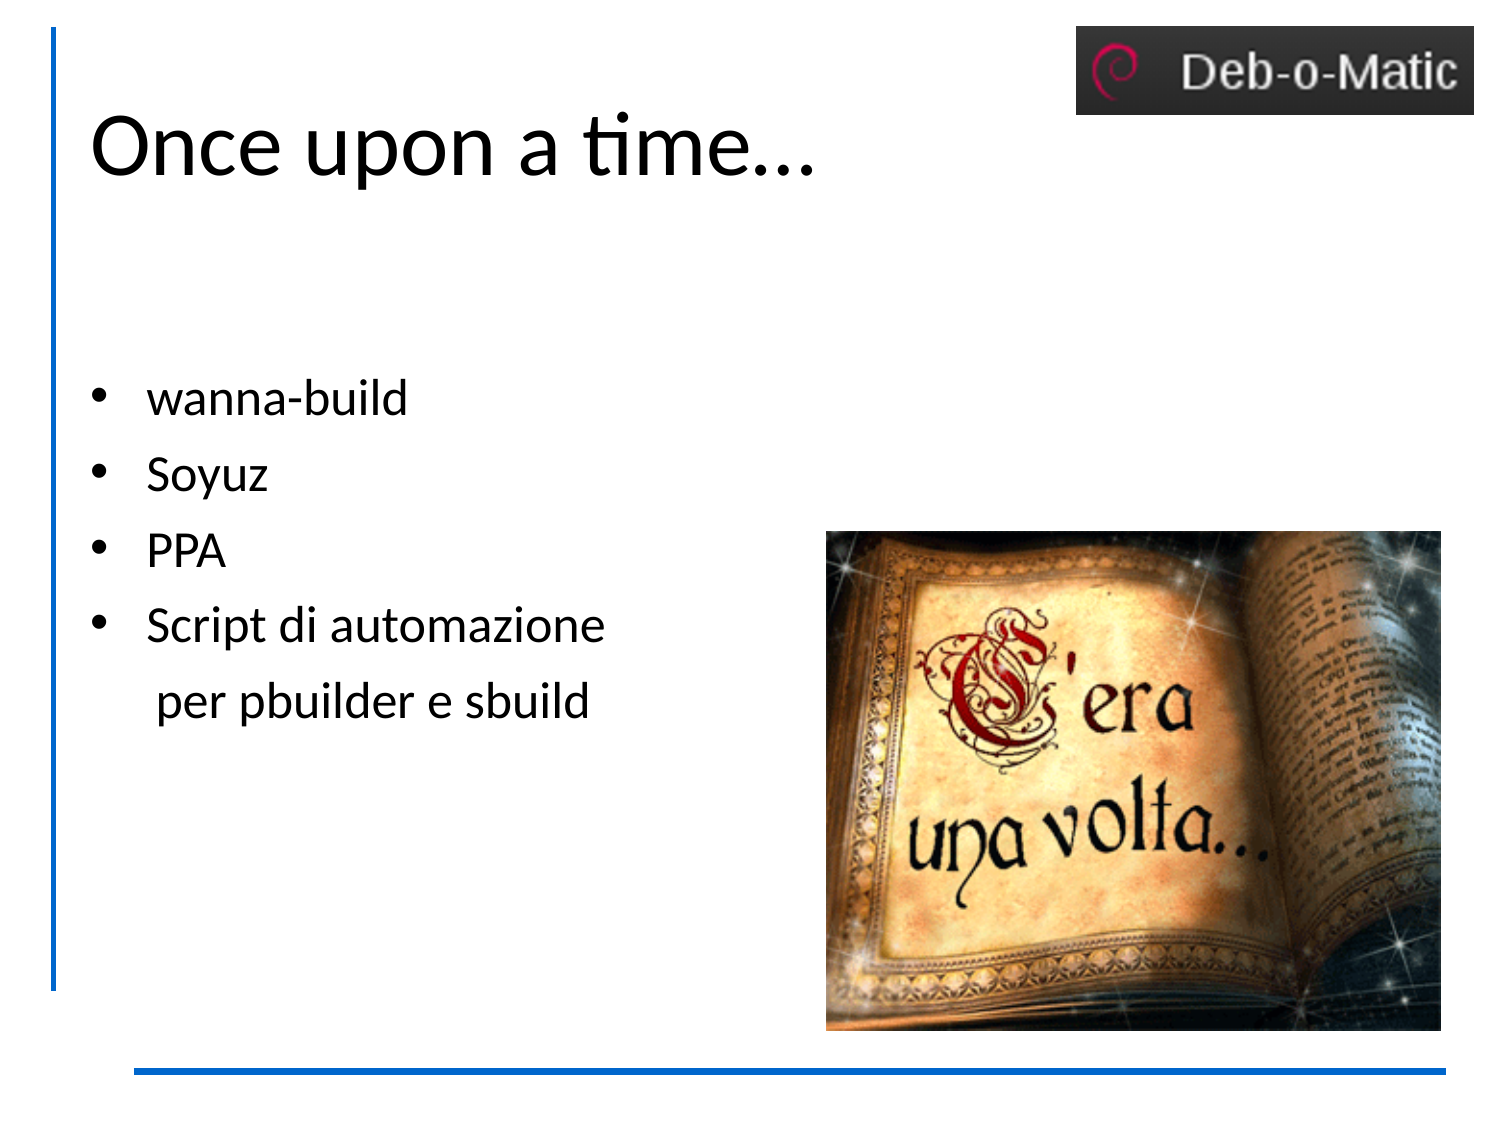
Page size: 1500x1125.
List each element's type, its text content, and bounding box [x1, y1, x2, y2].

list wanna-build Soyuz PPA Script di automazione per pbuilder e sbuild [75, 262, 1425, 1005]
picture [826, 531, 1441, 1031]
picture [1076, 26, 1474, 115]
title Once upon a time… [75, 45, 1425, 233]
